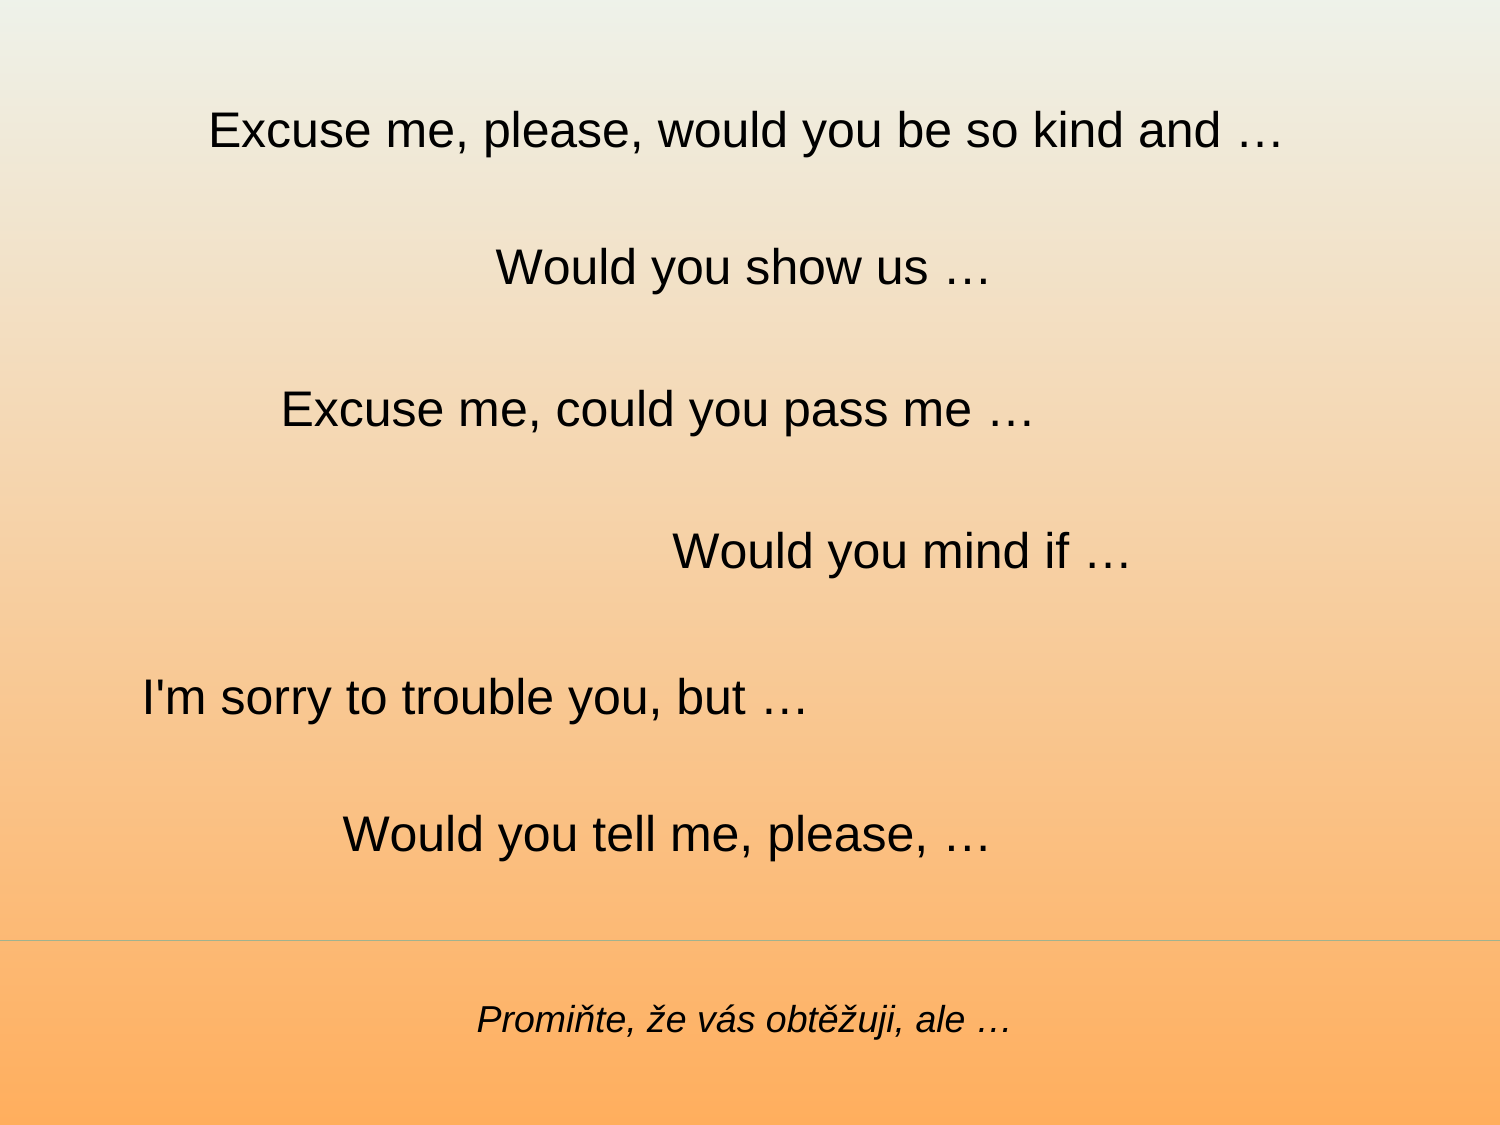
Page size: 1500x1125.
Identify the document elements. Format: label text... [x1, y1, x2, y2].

text_box Promiňte, že vás obtěžuji, ale … [461, 987, 1029, 1049]
text_box Would you tell me, please, … [327, 793, 1008, 870]
text_box I'm sorry to trouble you, but … [126, 656, 826, 733]
text_box Excuse me, could you pass me … [265, 368, 1052, 444]
text_box Excuse me, please, would you be so kind and … [0, 90, 1495, 166]
text_box Would you mind if … [657, 510, 1149, 586]
text_box Would you show us … [480, 227, 1008, 303]
